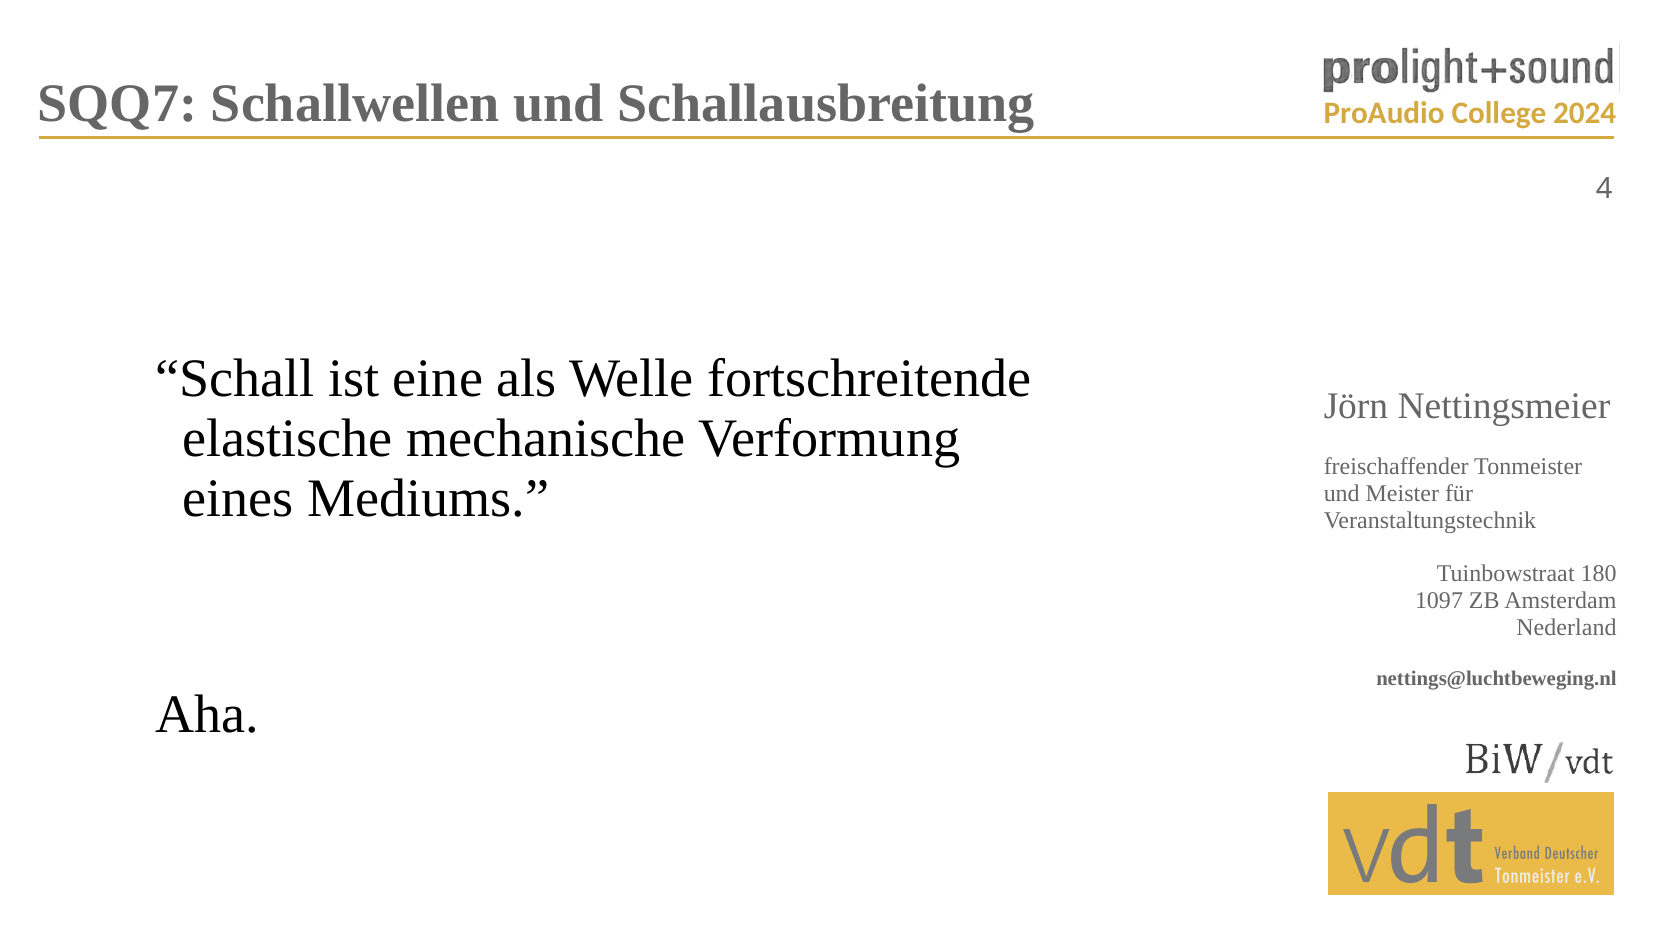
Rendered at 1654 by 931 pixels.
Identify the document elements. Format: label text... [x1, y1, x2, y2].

list Die zweite Quelle kann auch eine Reflexion sein. [1462, 738, 1619, 784]
title SQQ7: Schallwellen und Schallausbreitung [37, 43, 1275, 164]
list “Schall ist eine als Welle fortschreitende elastische mechanische Verformung eines Mediums.” Aha. [37, 187, 1313, 913]
picture [1318, 42, 1620, 93]
